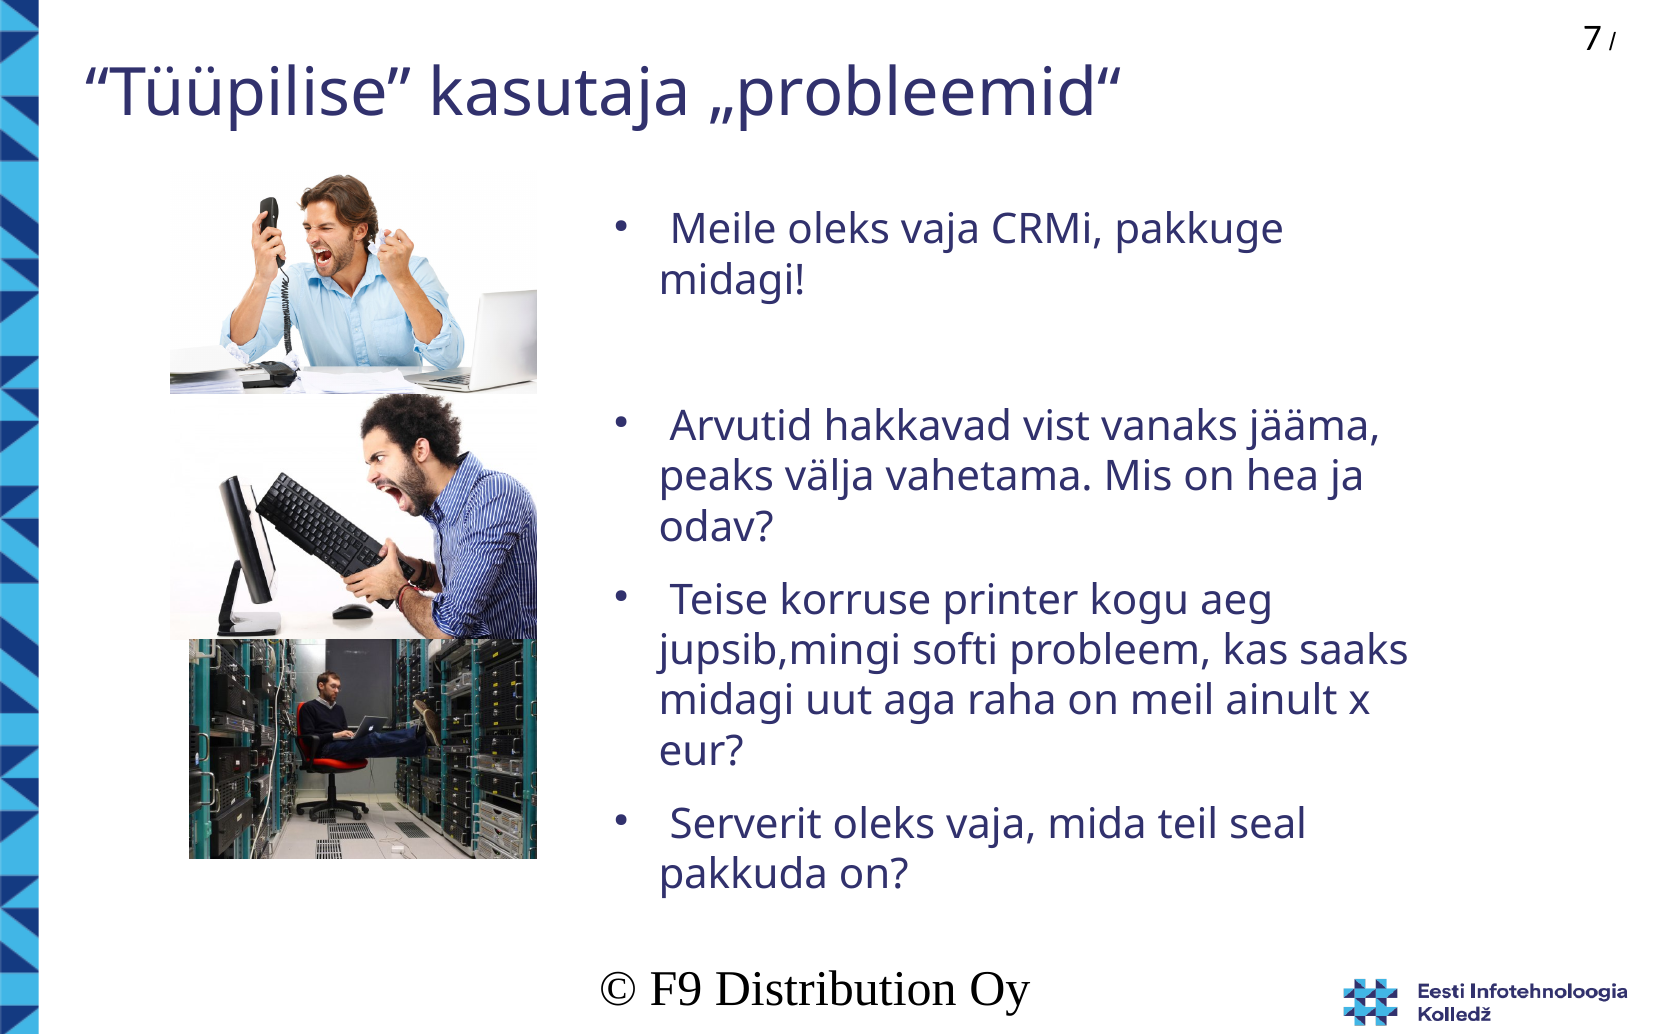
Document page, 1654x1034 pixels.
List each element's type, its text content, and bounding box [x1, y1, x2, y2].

title “Tüüpilise” kasutaja „probleemid“ [70, 41, 1630, 130]
footer © F9 Distribution Oy [584, 957, 1108, 1013]
picture [170, 170, 537, 859]
list Meile oleks vaja CRMi, pakkuge midagi! Arvutid hakkavad vist vanaks jääma, peaks välja vahetama. Mis on hea ja odav? Teise korruse printer kogu aeg jupsib,mingi softi probleem, kas saaks midagi uut aga raha on meil ainult x eur? Serverit oleks vaja, mida teil seal pakkuda on? [584, 194, 1431, 911]
